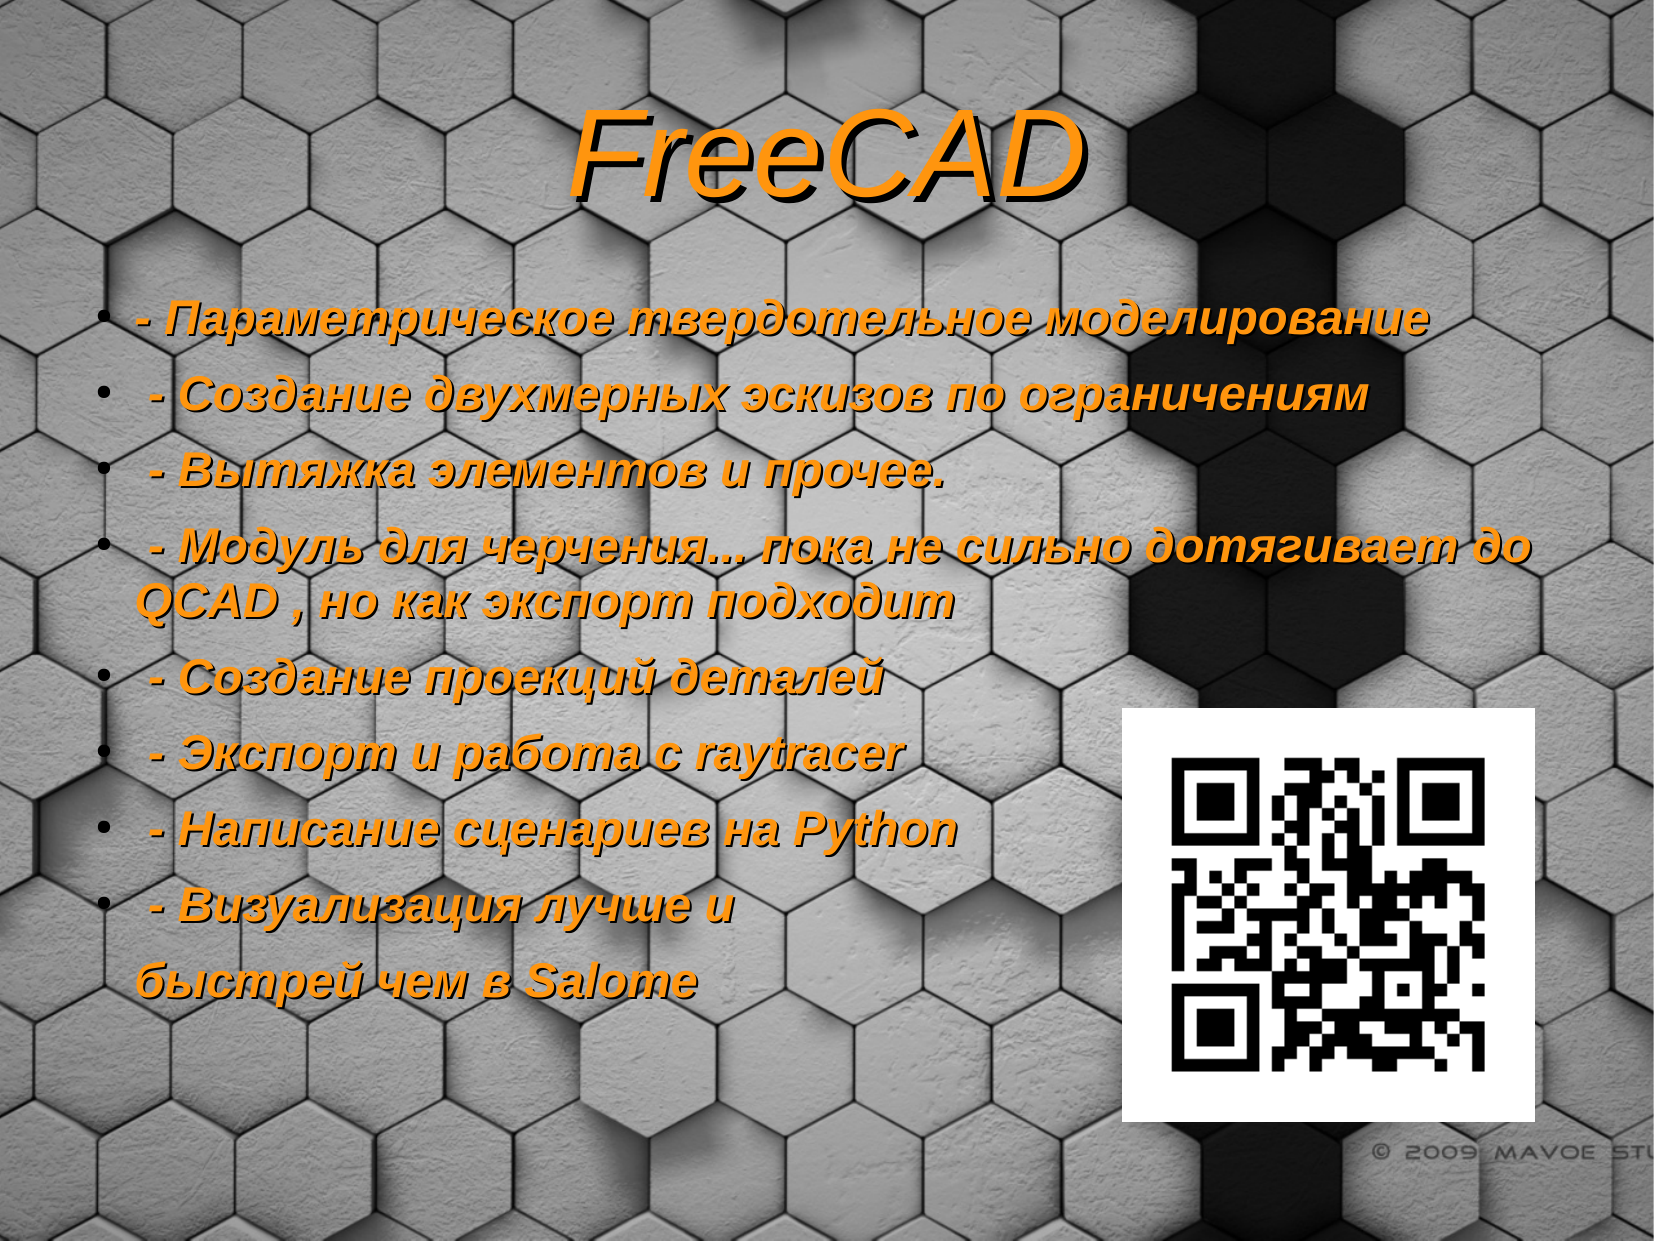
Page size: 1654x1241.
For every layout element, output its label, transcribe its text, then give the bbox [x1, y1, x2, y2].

list - Параметрическое твердотельное моделирование - Создание двухмерных эскизов по ограничениям - Вытяжка элементов и прочее. - Модуль для черчения... пока не сильно дотягивает до QCAD , но как экспорт подходит - Создание проекций деталей - Экспорт и работа с raytracer - Написание сценариев на Python - Визуализация лучше и быстрей чем в Salome [82, 290, 1571, 1010]
title FreeCAD [82, 49, 1571, 257]
picture [0, 0, 1654, 1241]
